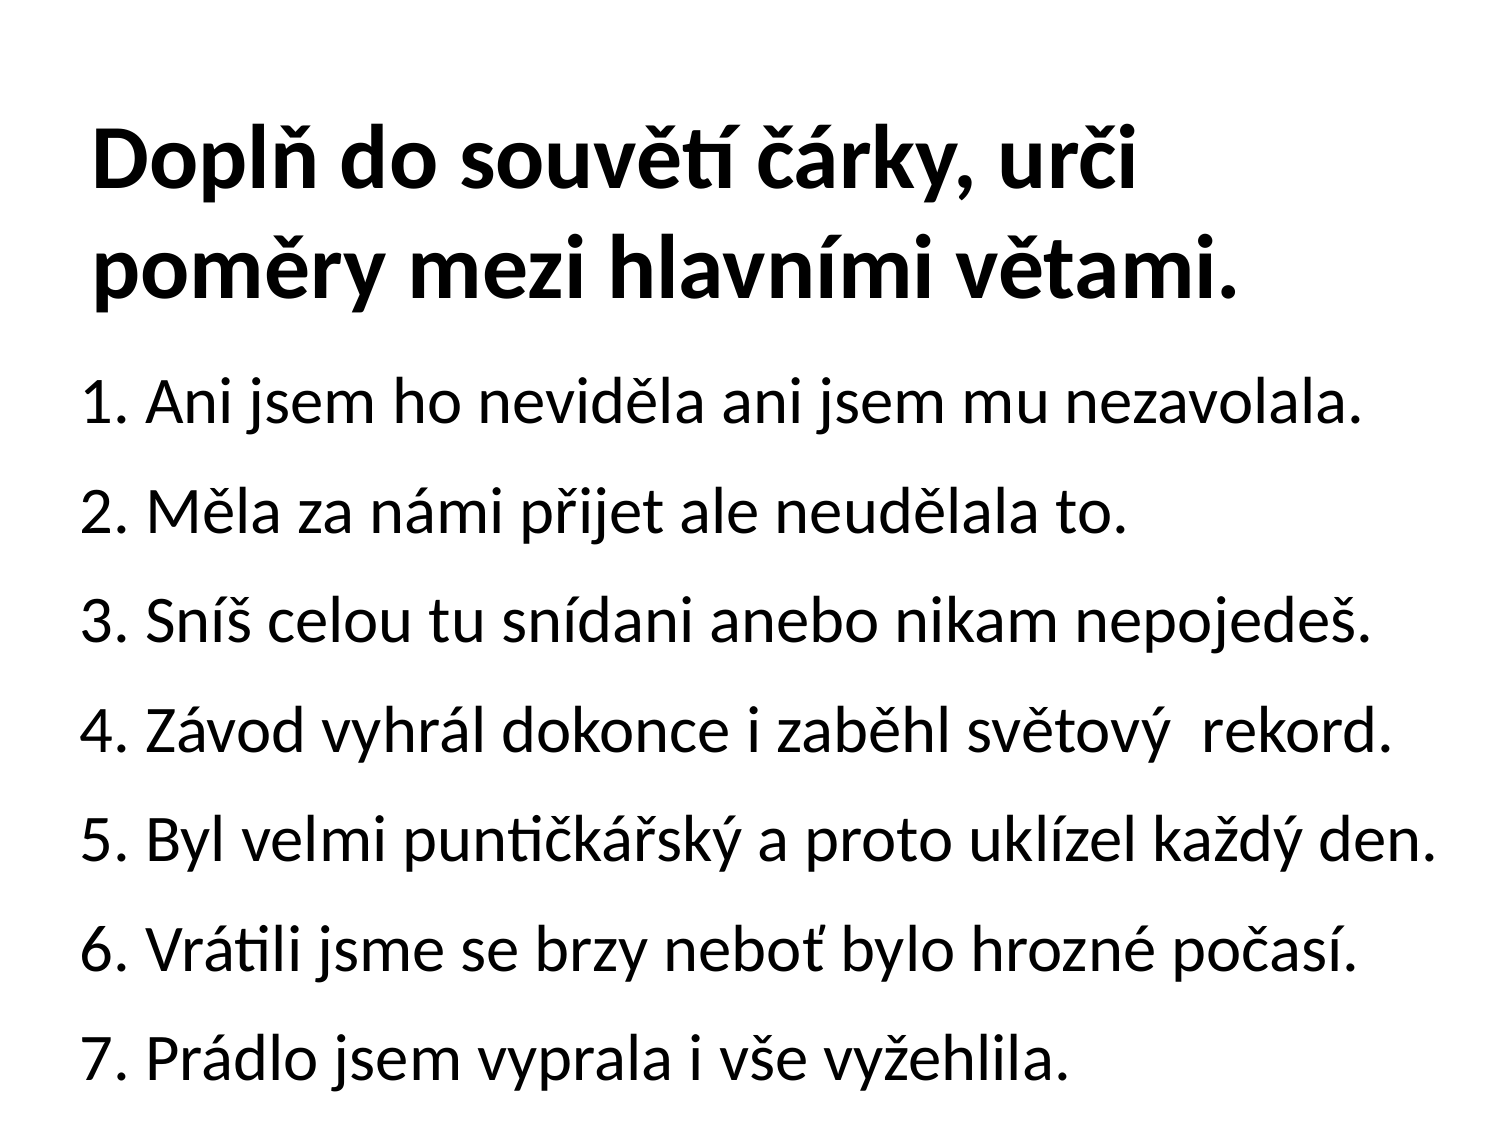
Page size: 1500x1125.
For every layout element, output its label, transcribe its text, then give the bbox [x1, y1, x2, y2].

list 1. Ani jsem ho neviděla ani jsem mu nezavolala. 2. Měla za námi přijet ale neudělala to. 3. Sníš celou tu snídani anebo nikam nepojedeš. 4. Závod vyhrál dokonce i zaběhl světový rekord. 5. Byl velmi puntičkářský a proto uklízel každý den. 6. Vrátili jsme se brzy neboť bylo hrozné počasí. 7. Prádlo jsem vyprala i vše vyžehlila. [64, 349, 1471, 1093]
title Doplň do souvětí čárky, urči poměry mezi hlavními větami. [76, 90, 1427, 278]
